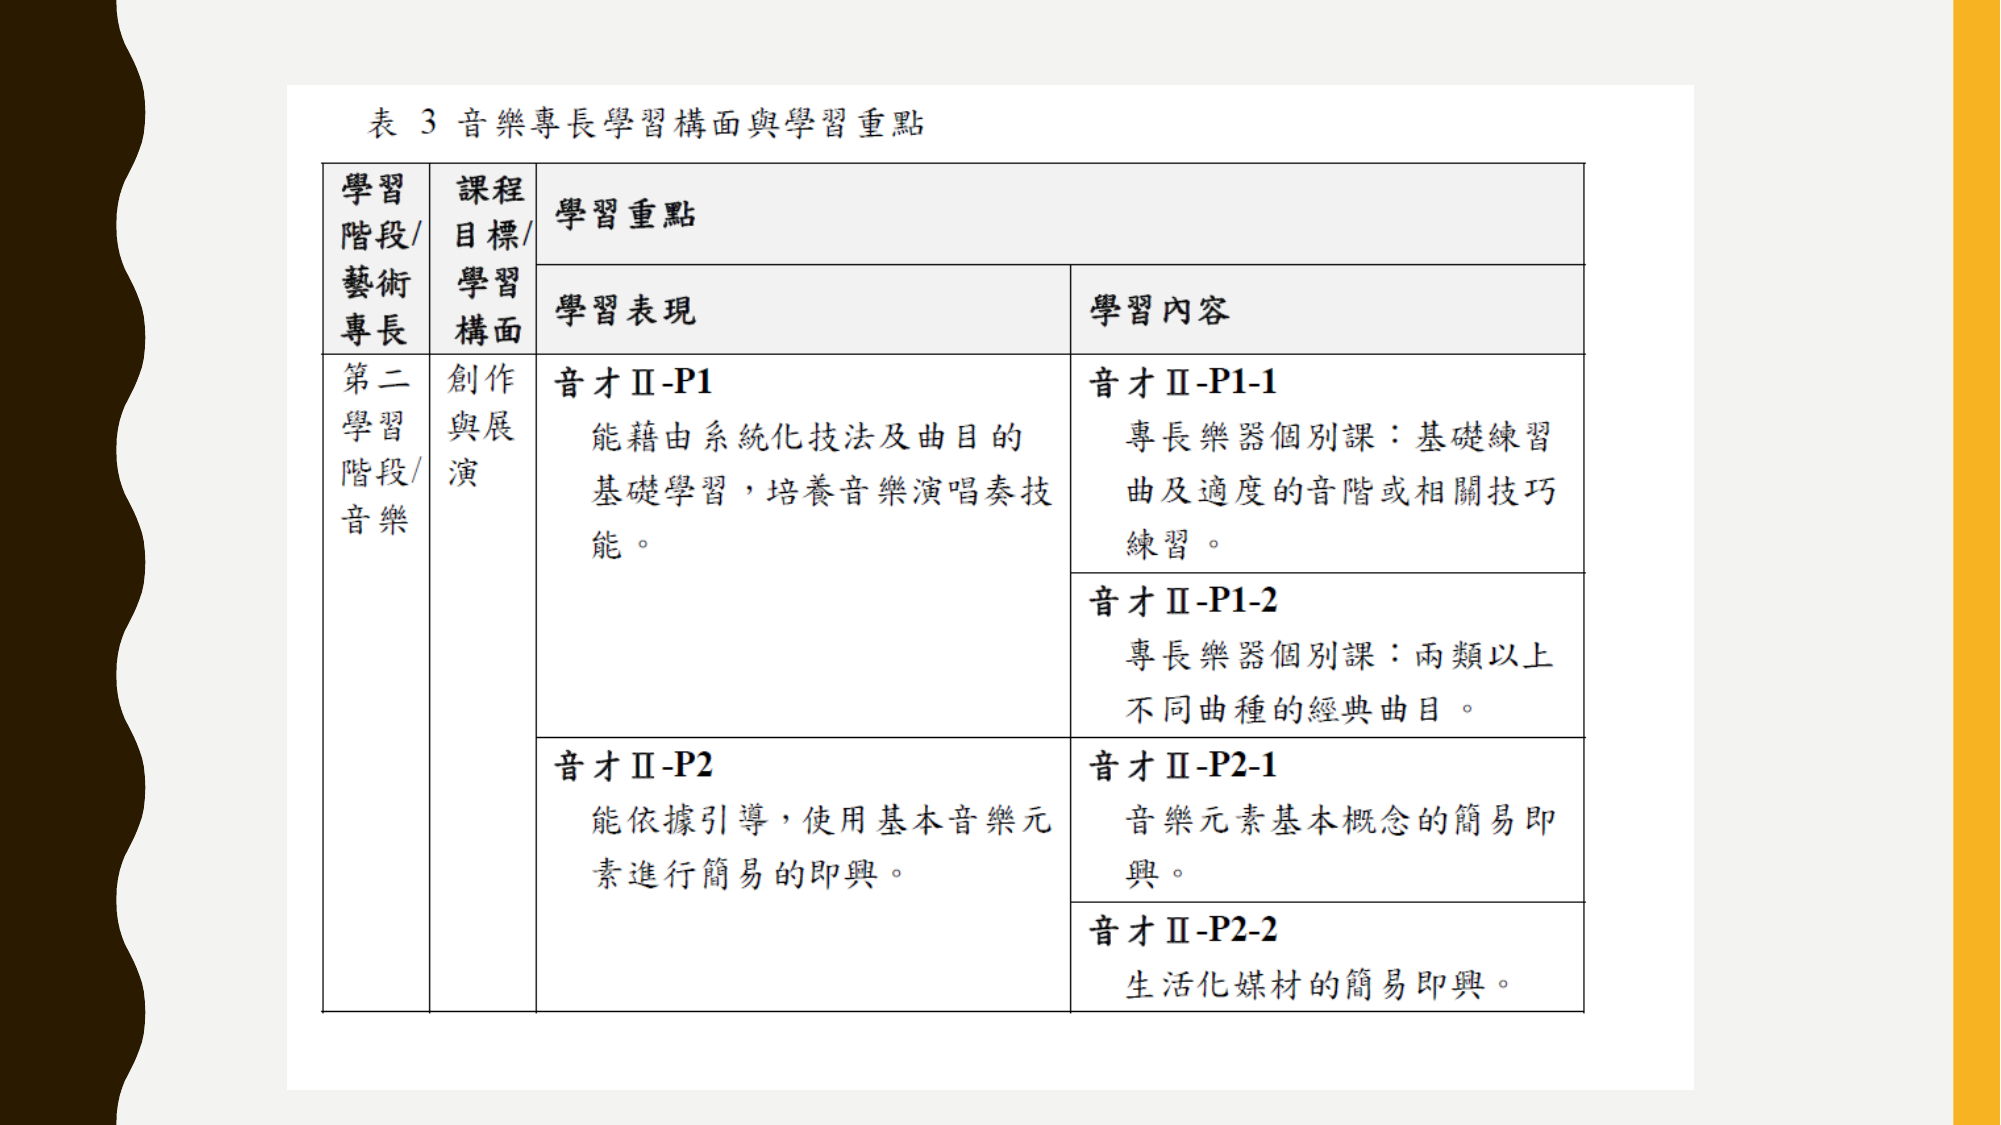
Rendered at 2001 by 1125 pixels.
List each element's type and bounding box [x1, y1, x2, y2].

picture [287, 85, 1694, 1090]
